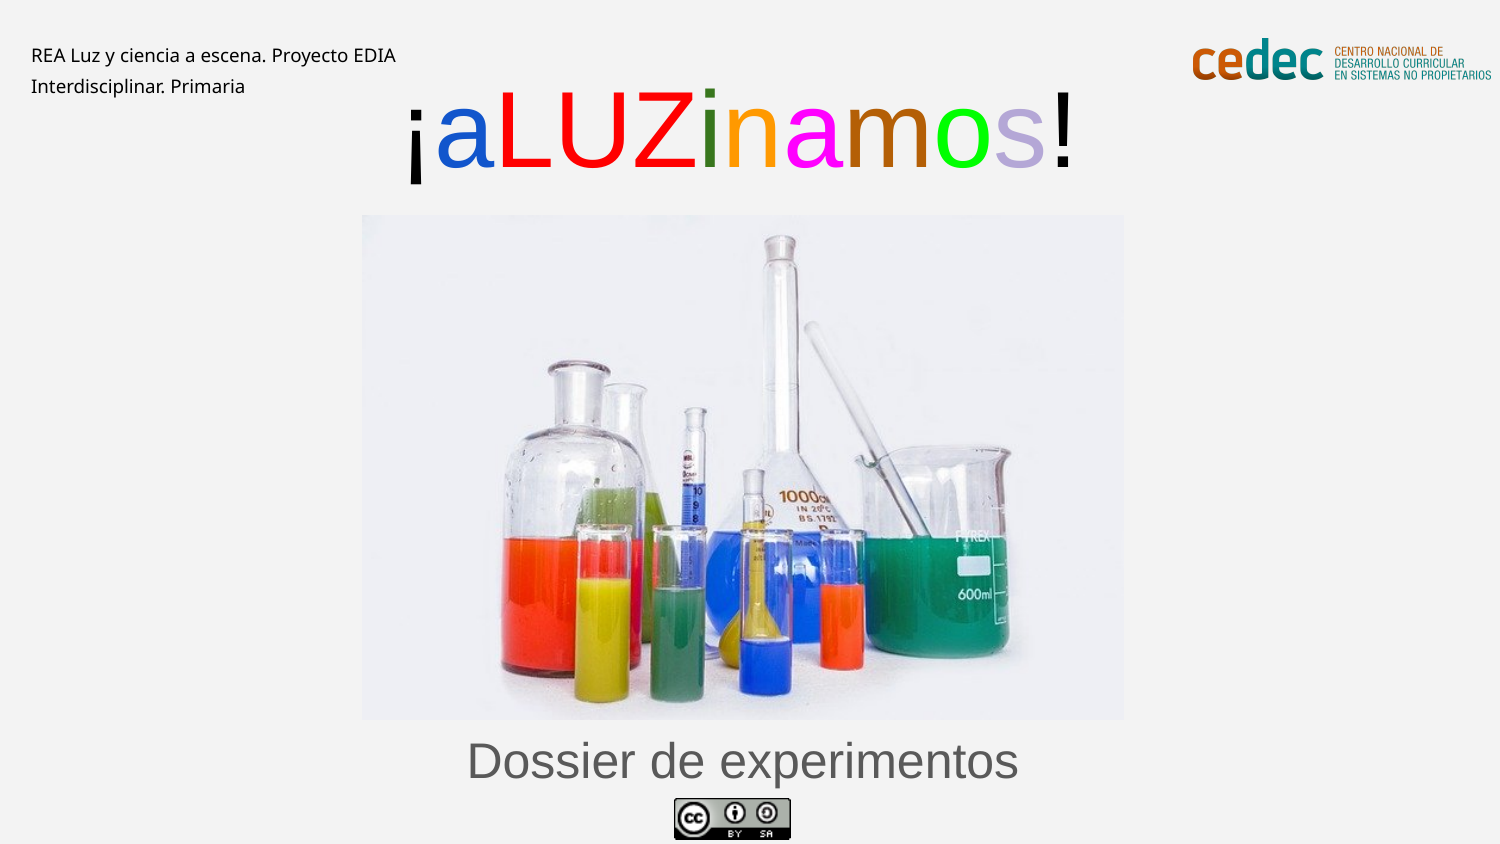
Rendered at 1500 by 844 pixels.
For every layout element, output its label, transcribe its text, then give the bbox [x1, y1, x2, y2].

picture [674, 798, 791, 840]
picture [362, 215, 1124, 713]
text_box REA Luz y ciencia a escena. Proyecto EDIA Interdisciplinar. Primaria [16, 19, 520, 98]
subtitle Dossier de experimentos [44, 713, 1442, 792]
picture [1193, 38, 1491, 80]
title ¡aLUZinamos! [354, 74, 1123, 205]
